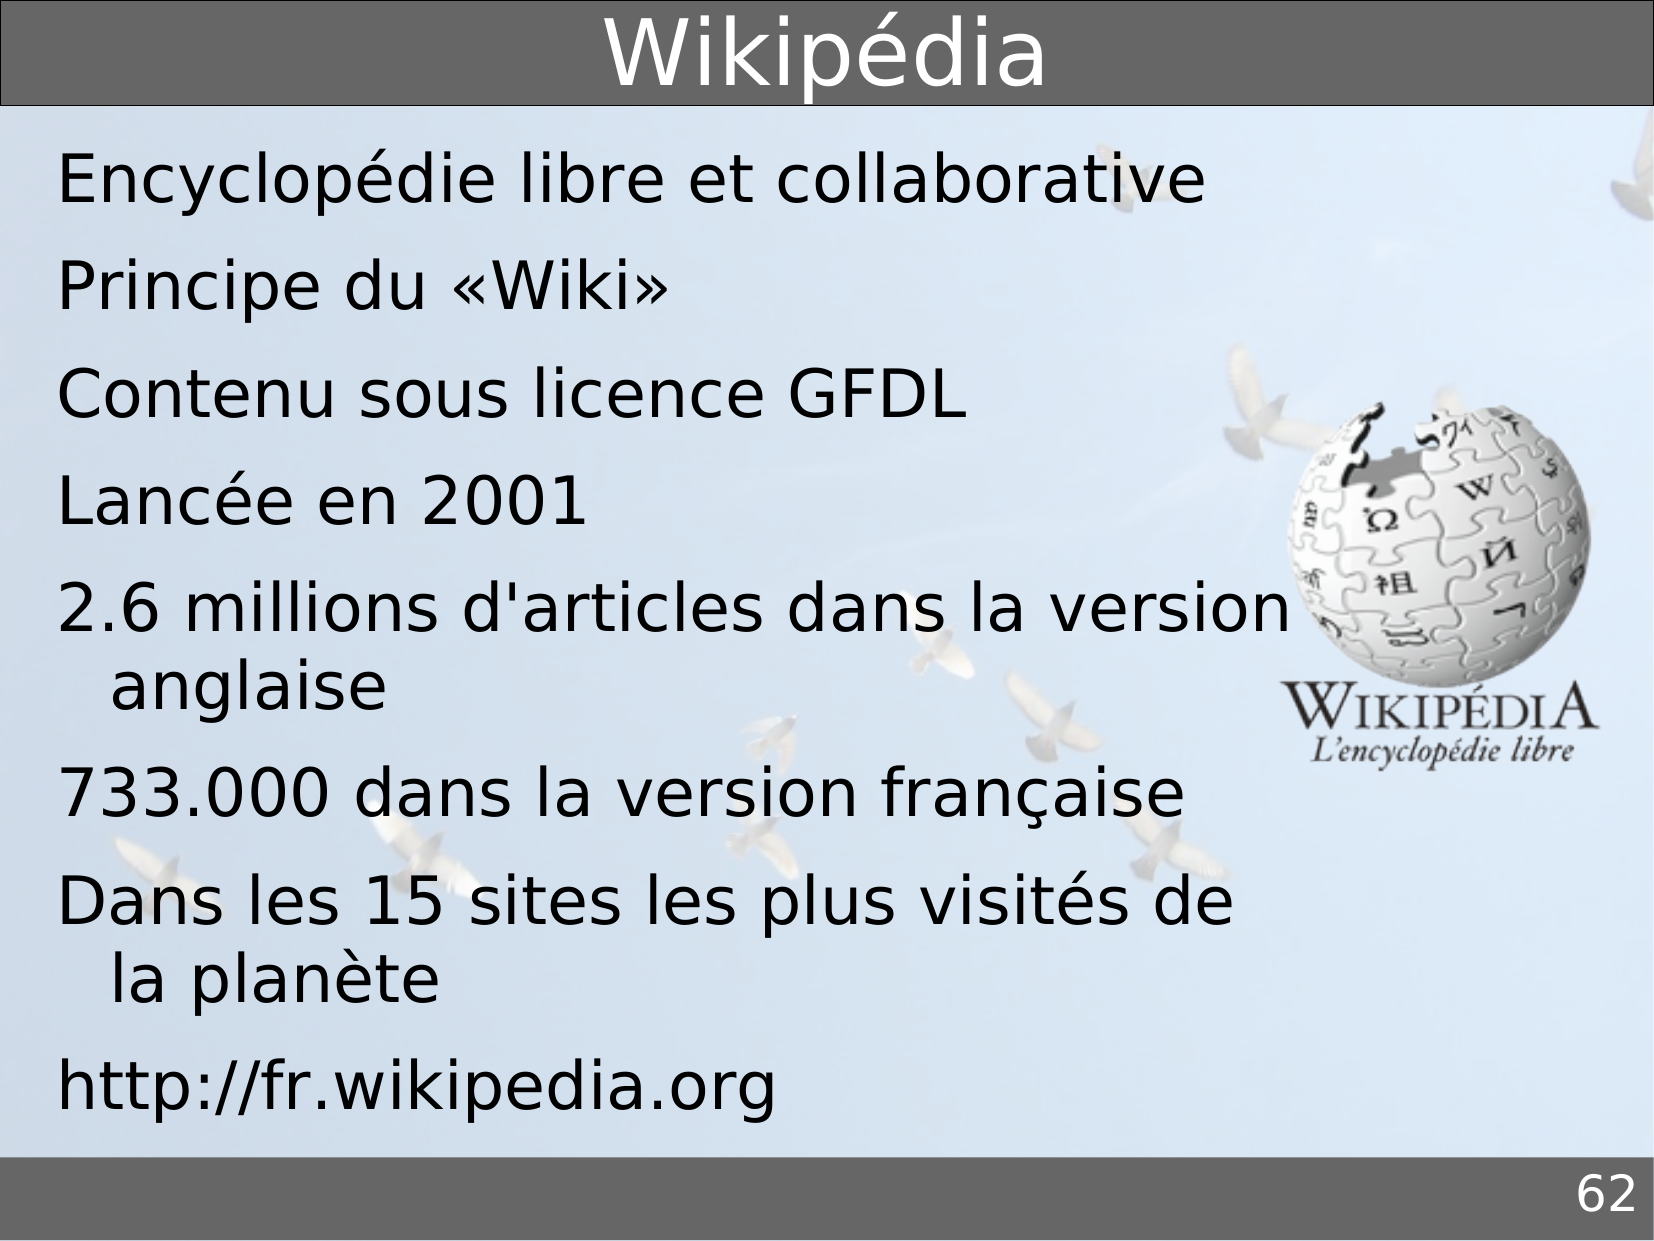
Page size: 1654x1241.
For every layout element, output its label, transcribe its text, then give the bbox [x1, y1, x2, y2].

title Wikipédia [0, 0, 1654, 108]
list Encyclopédie libre et collaborative Principe du «Wiki» Contenu sous licence GFDL Lancée en 2001 2.6 millions d'articles dans la version anglaise 733.000 dans la version française Dans les 15 sites les plus visités de la planète http://fr.wikipedia.org [38, 140, 1311, 1126]
picture [1276, 398, 1607, 777]
